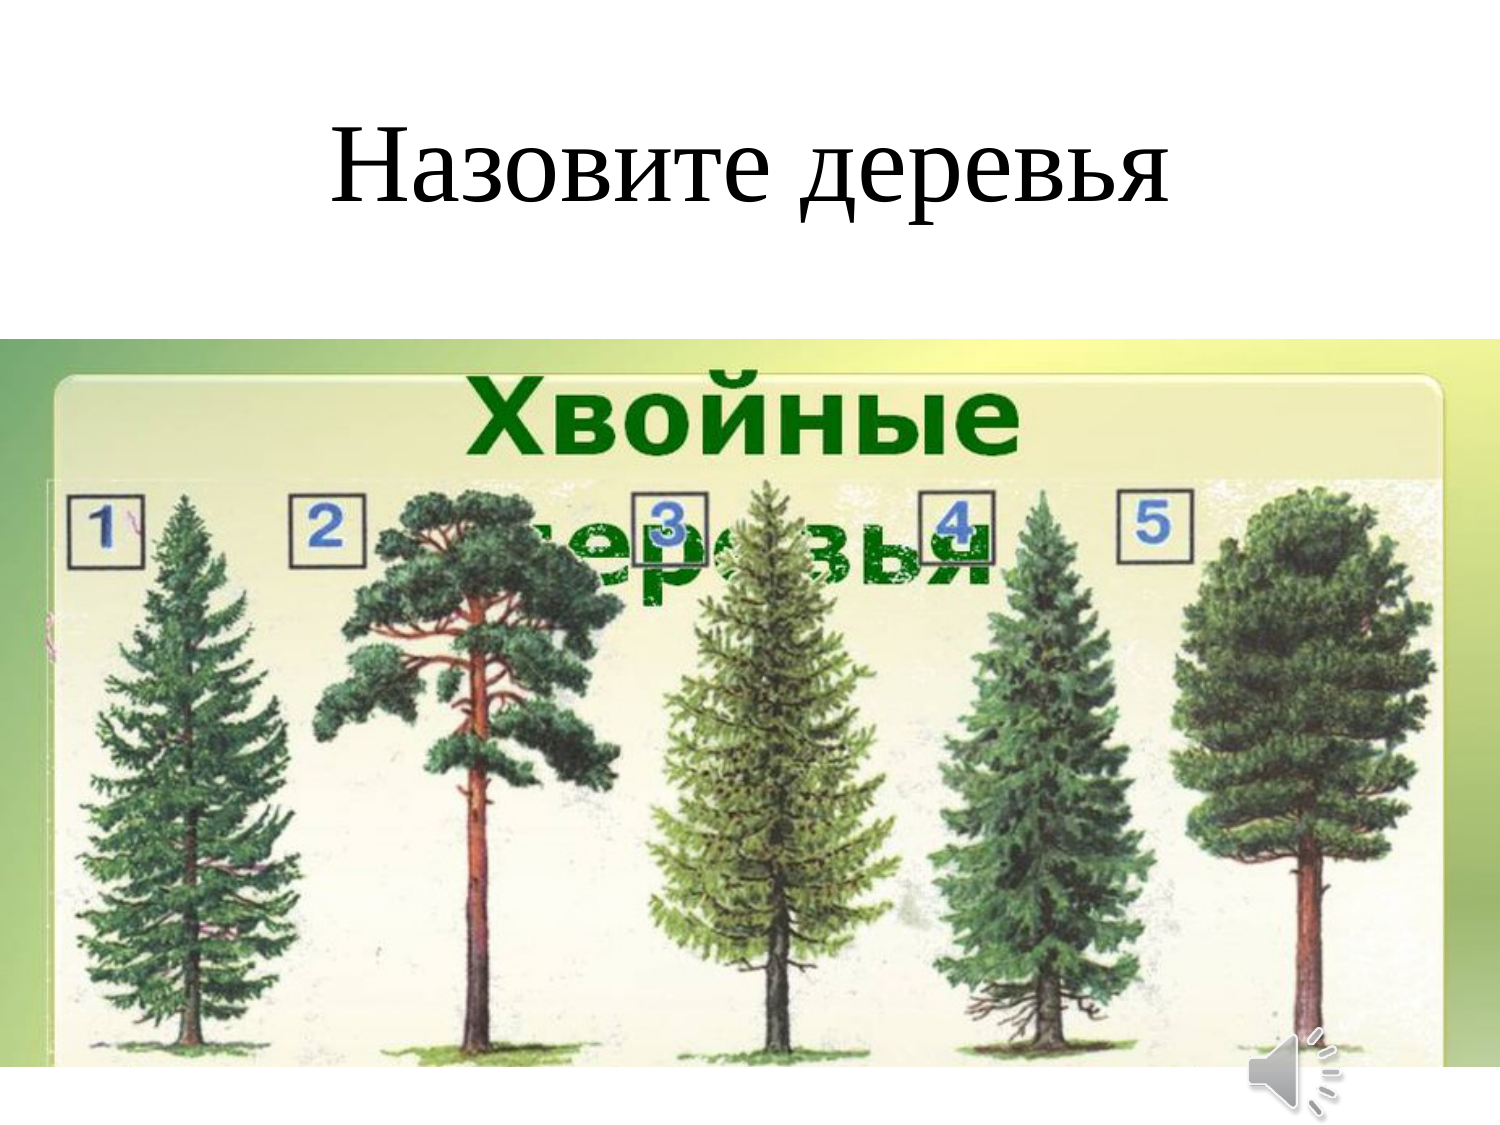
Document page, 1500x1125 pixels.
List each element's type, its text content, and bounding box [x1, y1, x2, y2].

picture [0, 339, 1500, 1125]
text_box Назовите деревья [0, 81, 1500, 232]
